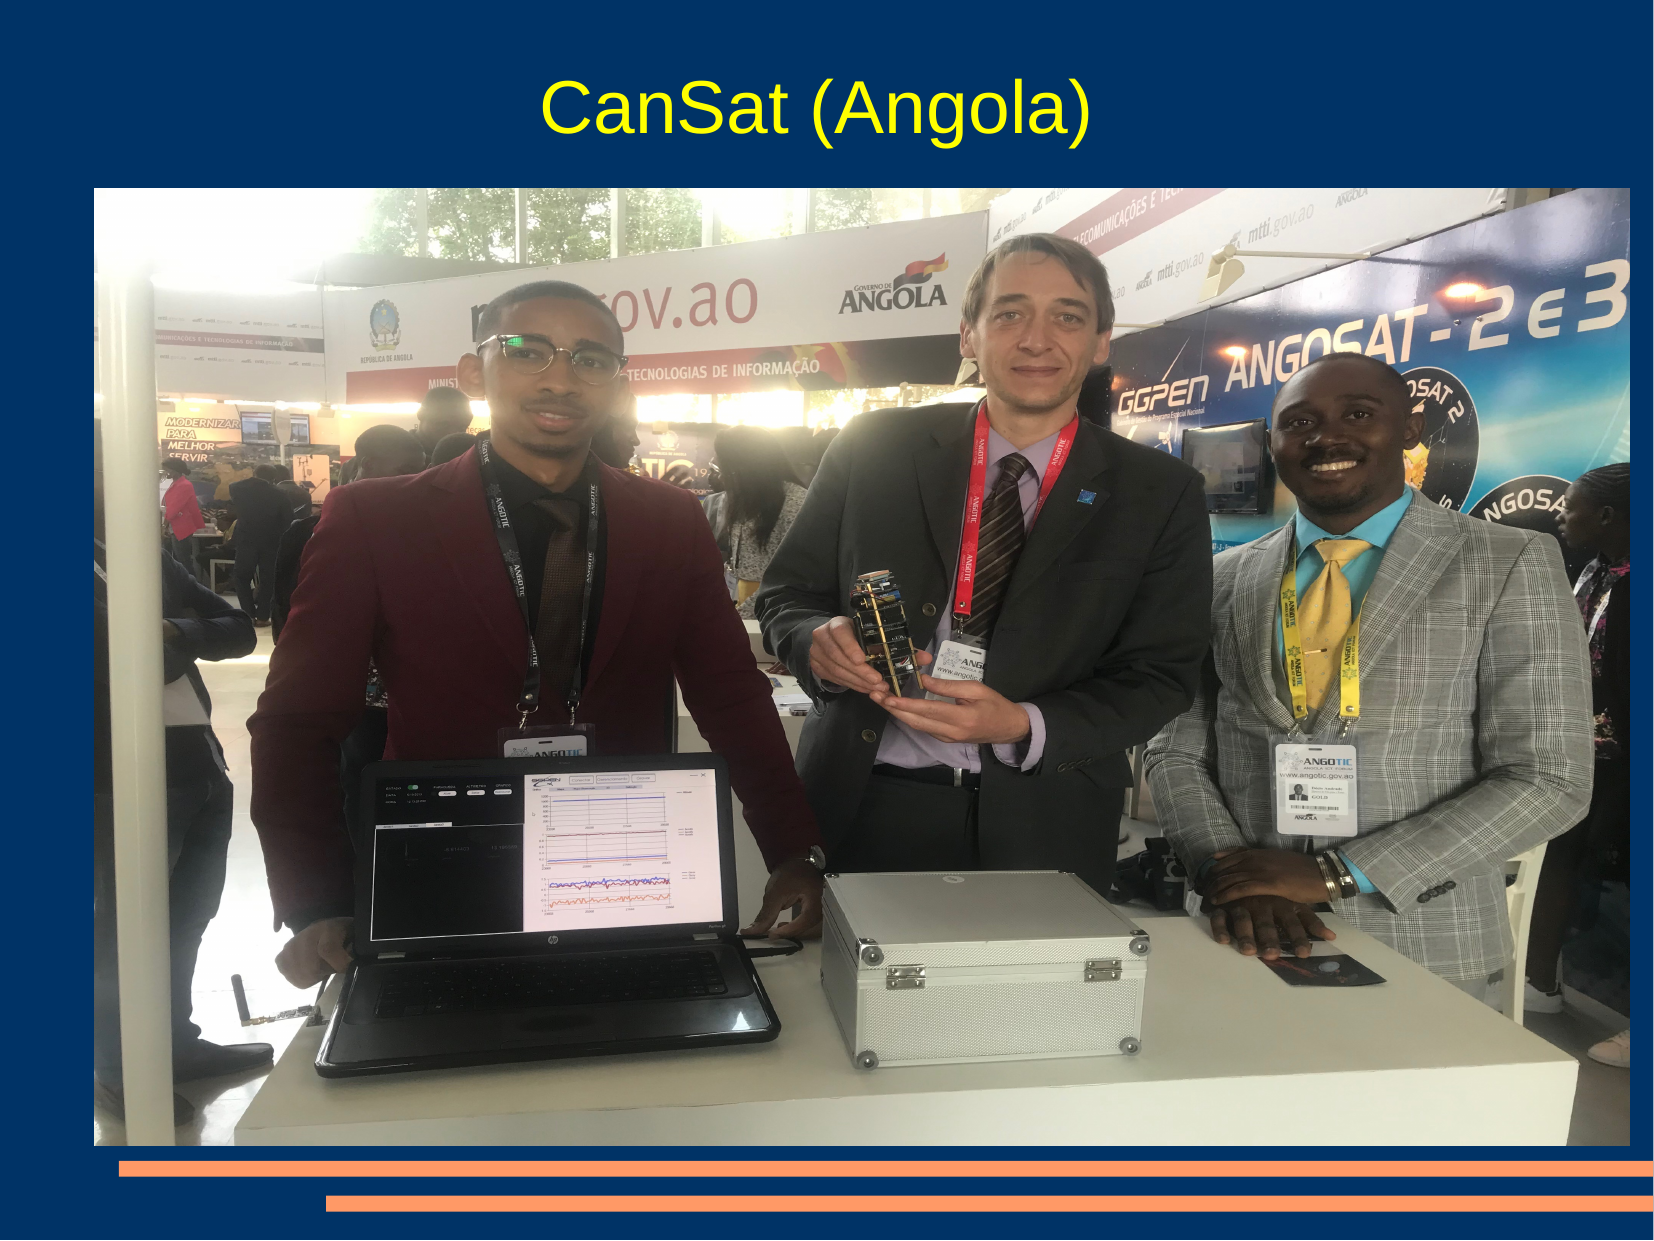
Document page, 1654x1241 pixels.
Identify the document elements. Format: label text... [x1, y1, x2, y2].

picture [94, 188, 1630, 1146]
title CanSat (Angola) [82, 25, 1571, 189]
